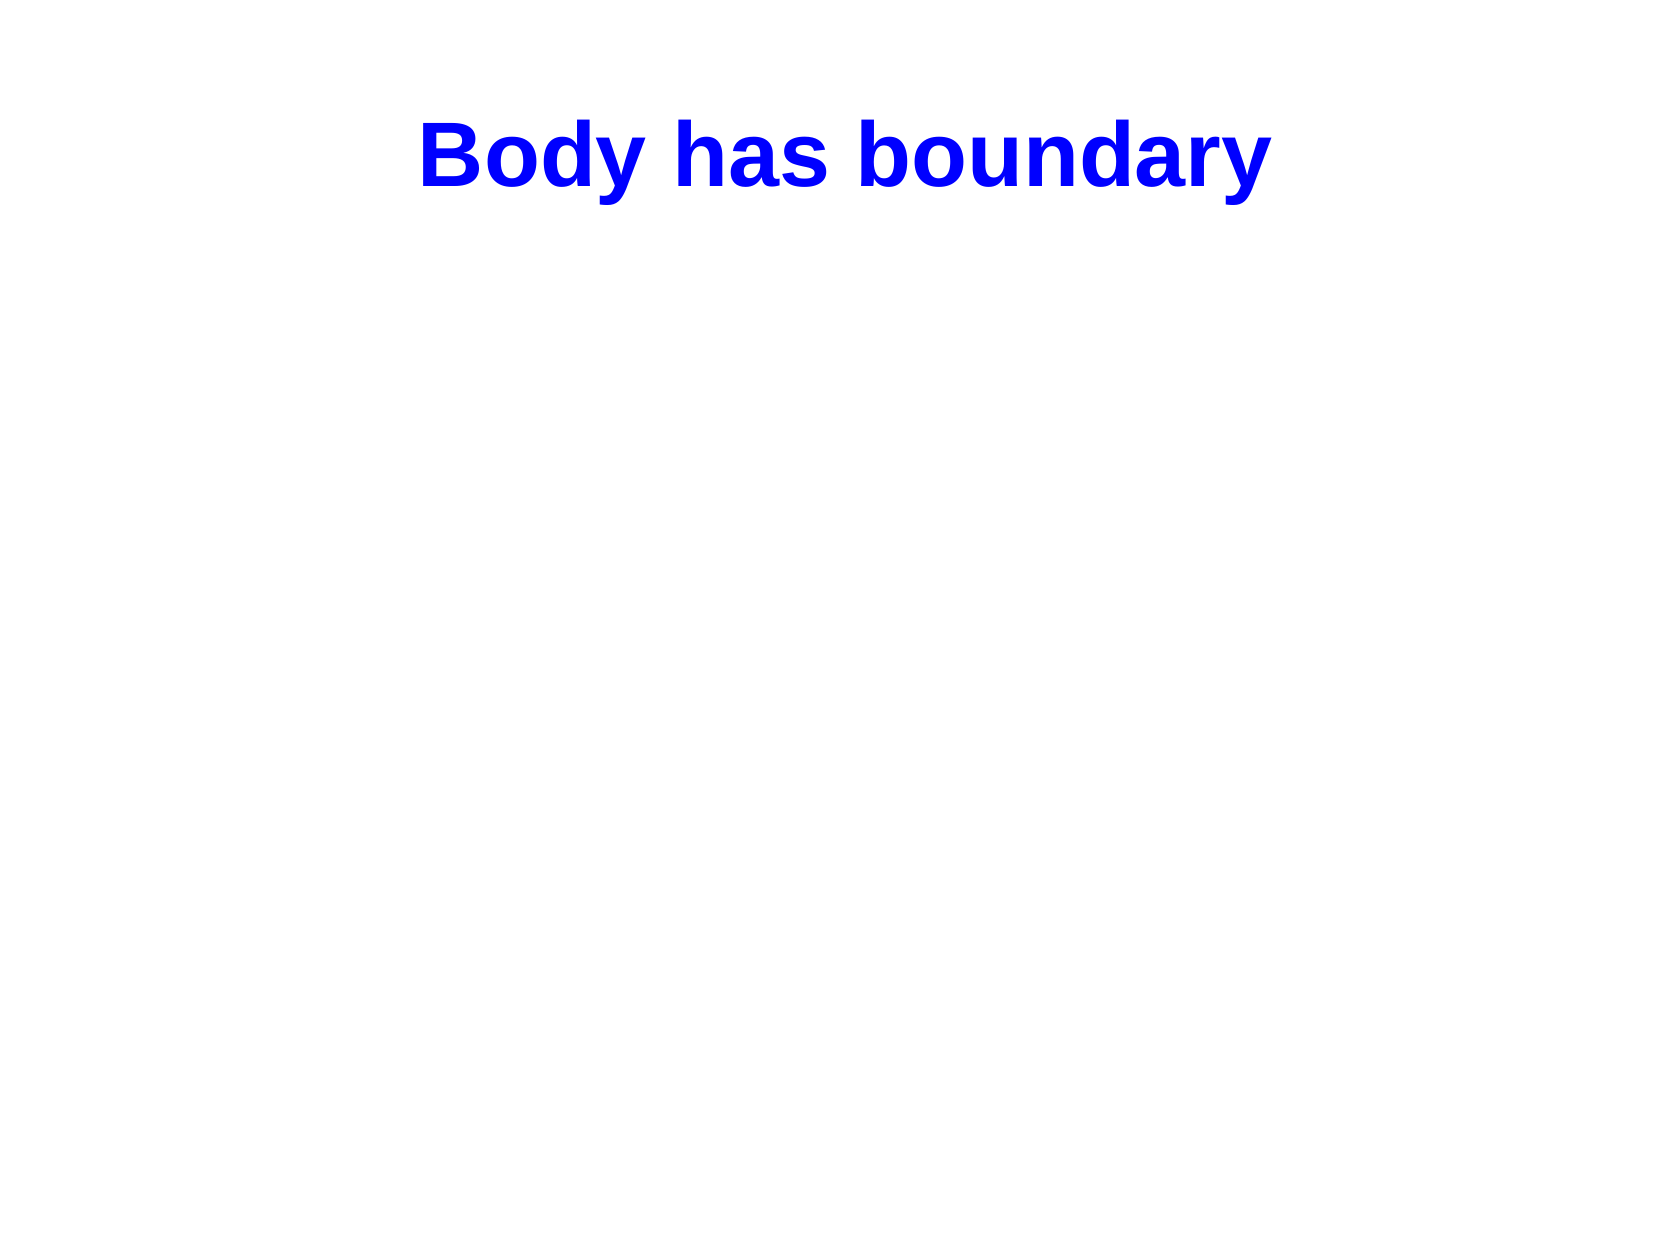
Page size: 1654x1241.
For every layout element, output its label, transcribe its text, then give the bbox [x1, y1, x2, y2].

title Body has boundary [101, 99, 1591, 211]
